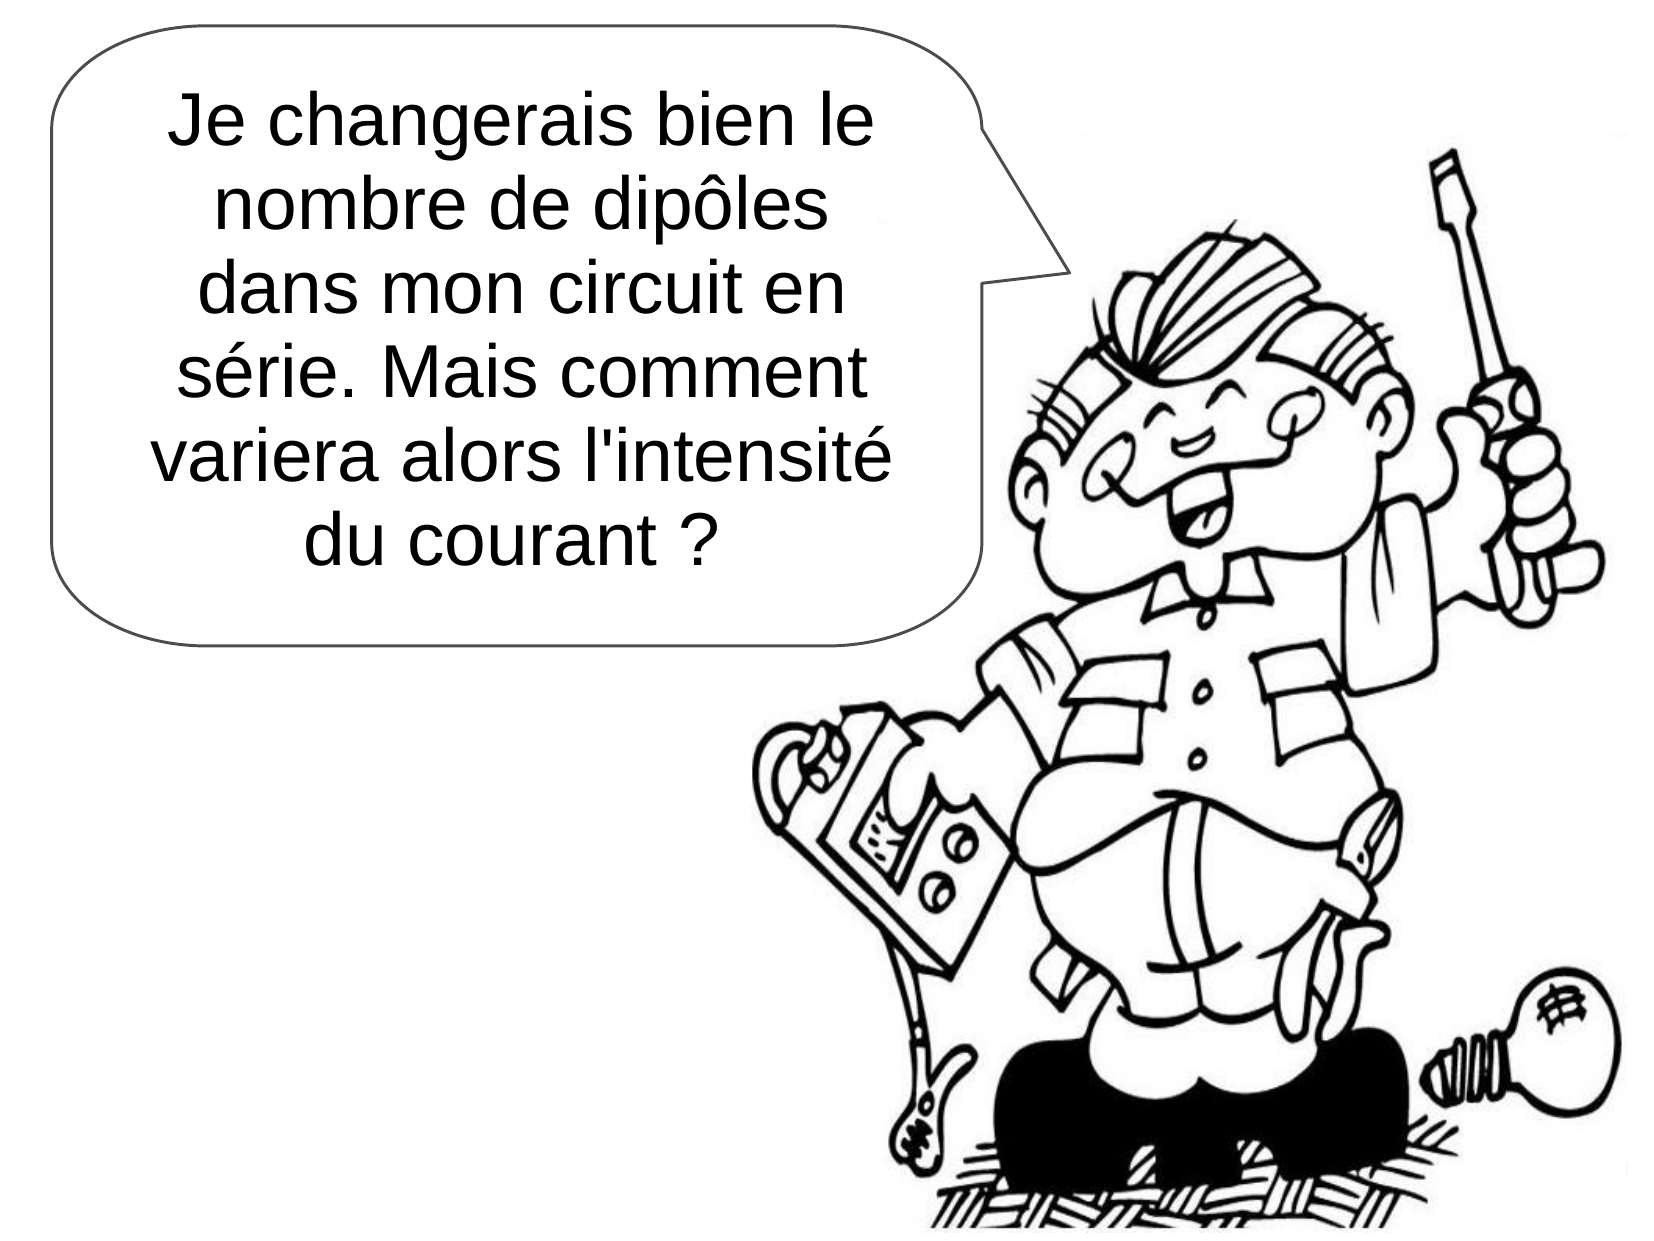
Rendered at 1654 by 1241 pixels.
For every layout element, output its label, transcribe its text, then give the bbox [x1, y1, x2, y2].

picture [751, 132, 1628, 1233]
text_box Je changerais bien le nombre de dipôles dans mon circuit en série. Mais comment variera alors l'intensité du courant ? [107, 70, 938, 589]
picture [751, 132, 1066, 644]
